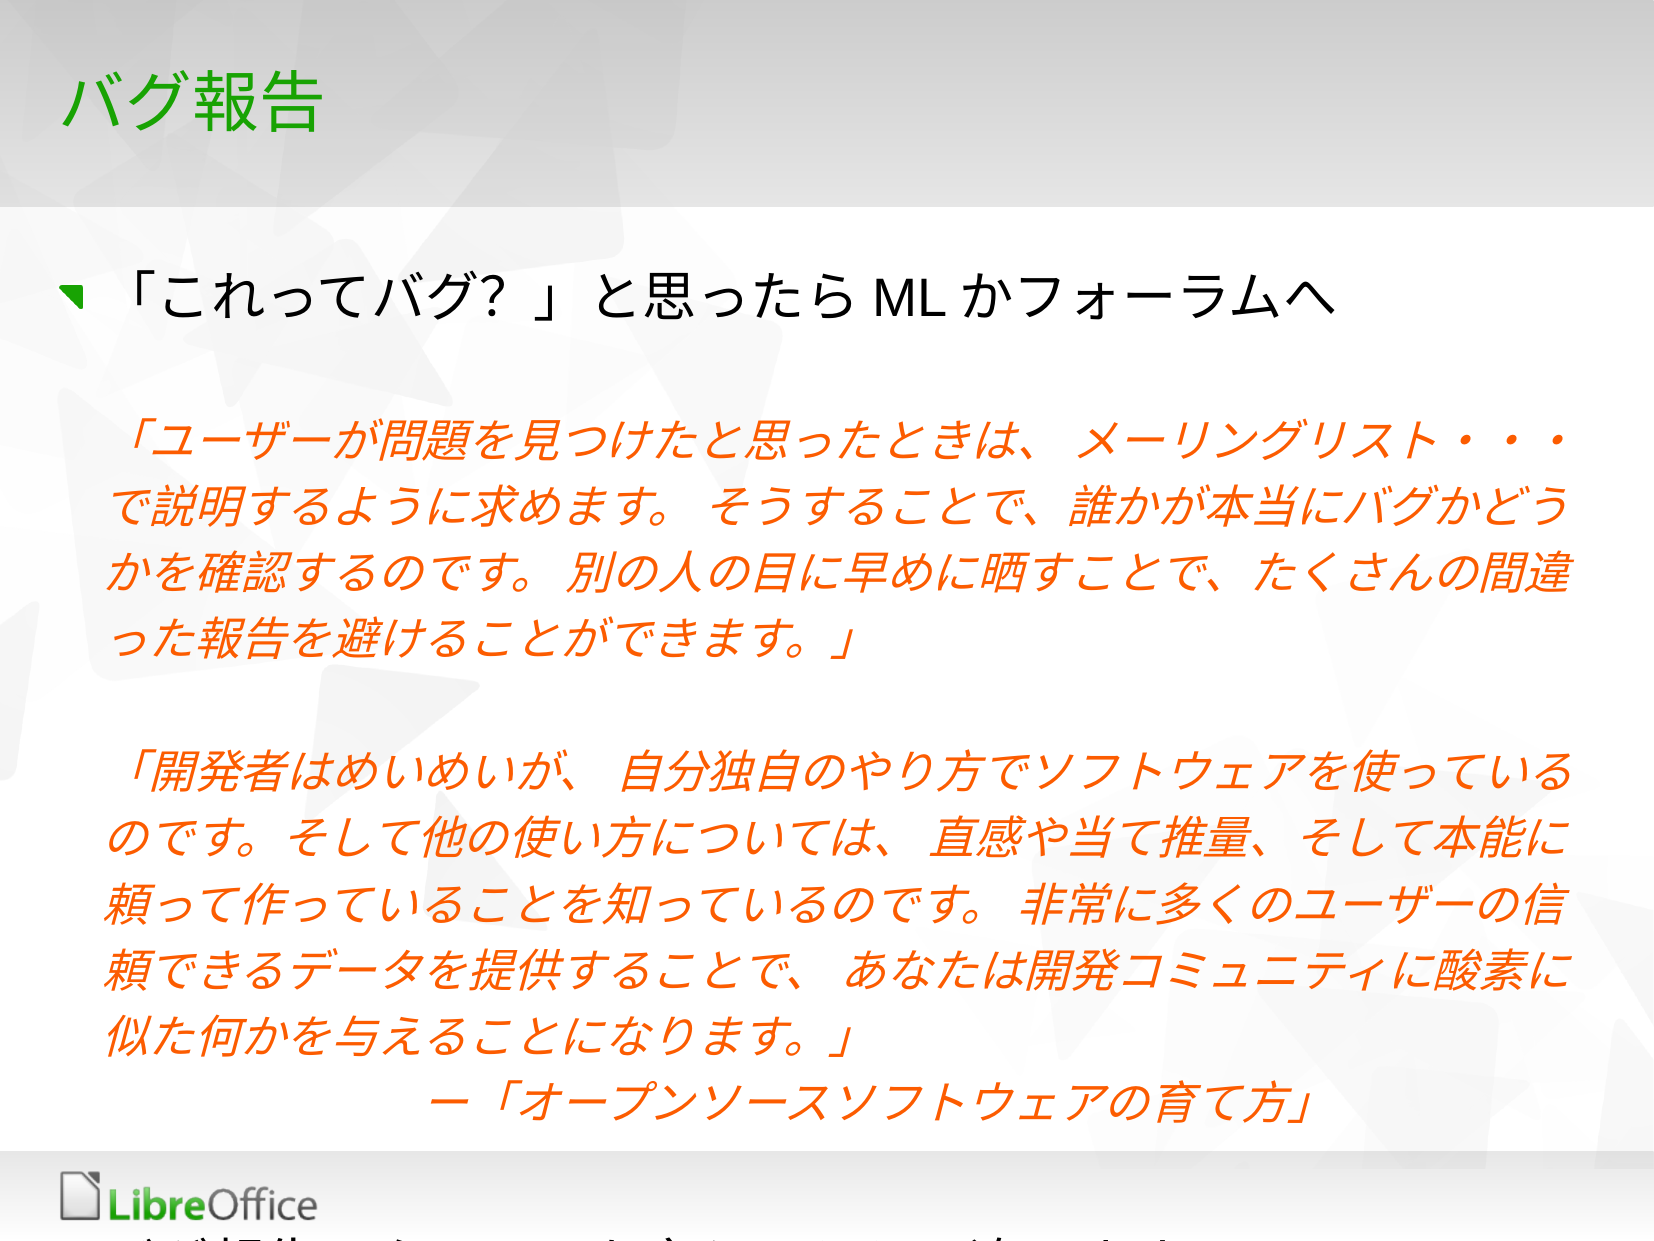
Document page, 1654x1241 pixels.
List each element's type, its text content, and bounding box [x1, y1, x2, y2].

picture [1169, 1088, 1187, 1094]
picture [0, 0, 783, 931]
picture [915, 548, 1654, 1169]
list 「これってバグ？」と思ったらMLかフォーラムへ 「ユーザーが問題を見つけたと思ったときは、 メーリングリスト・・・で説明するように求めます。 そうすることで、誰かが本当にバグかどうかを確認するのです。 別の人の目に早めに晒すことで、たくさんの間違った報告を避けることができます。」 「開発者はめいめいが、 自分独自のやり方でソフトウェアを使っているのです。そして他の使い方については、 直感や当て推量、そして本能に頼って作っていることを知っているのです。 非常に多くのユーザーの信頼できるデータを提供することで、 あなたは開発コミュニティに酸素に似た何かを与えることになります。」 ー「オープンソースソフトウェアの育て方」 バグ報告はクレームを言うこととは違います [59, 265, 1595, 1085]
picture [41, 1152, 337, 1240]
title バグ報告 [59, 29, 1595, 178]
